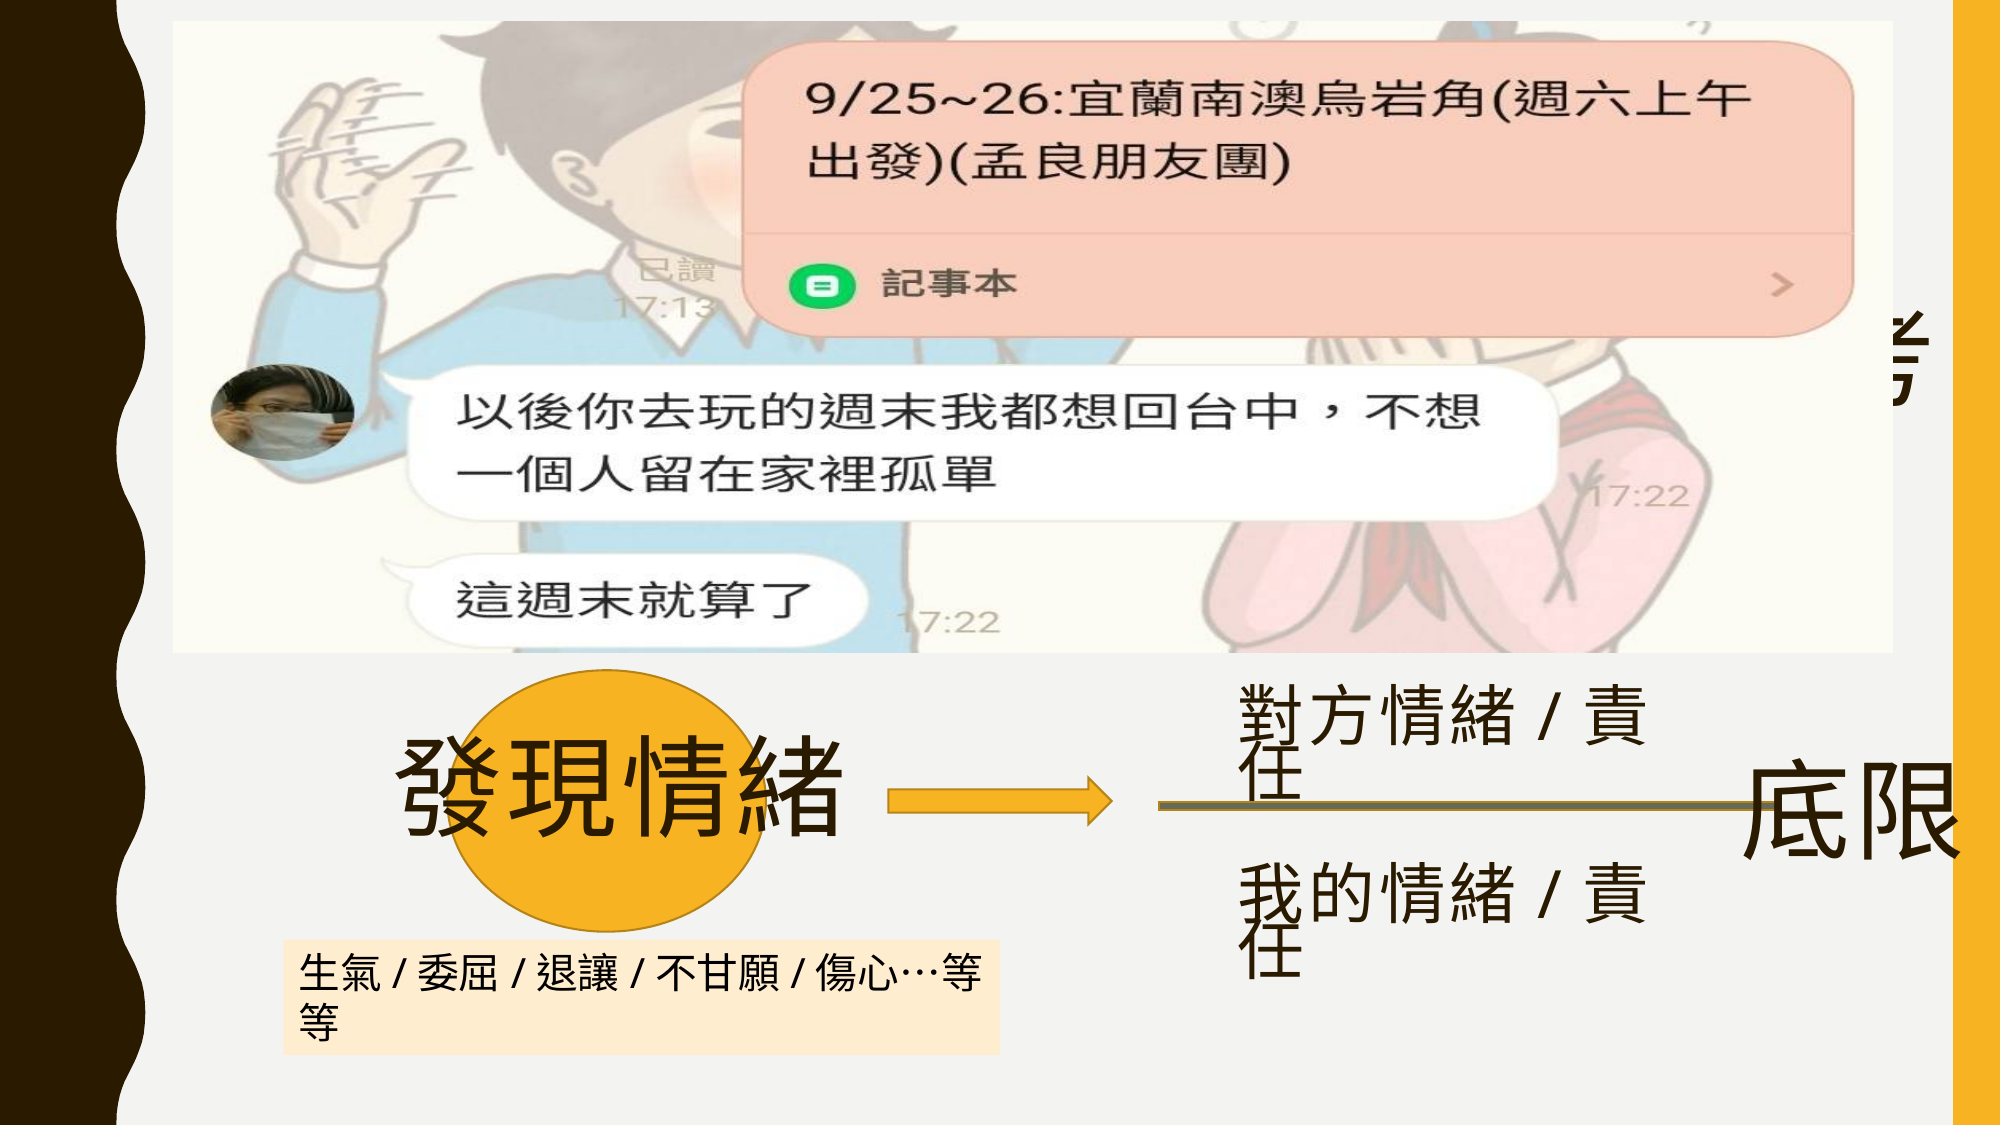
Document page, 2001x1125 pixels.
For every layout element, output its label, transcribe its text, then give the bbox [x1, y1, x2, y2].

picture [173, 21, 1893, 653]
text_box [469, 670, 745, 735]
text_box 生氣/委屈/退讓/不甘願/傷心…等等 [283, 939, 1001, 1006]
text_box 發現情緒 [377, 735, 872, 867]
text_box [888, 777, 1112, 825]
text_box 底限 [1725, 758, 2000, 890]
text_box [469, 867, 745, 932]
text_box 事前思考 [1893, 306, 1961, 437]
text_box 我的情緒/責任 [1222, 866, 1717, 997]
text_box 對方情緒/責任 [1222, 688, 1717, 802]
text_box 對方情緒/責任 [1222, 810, 1717, 820]
text_box [1159, 802, 1725, 810]
